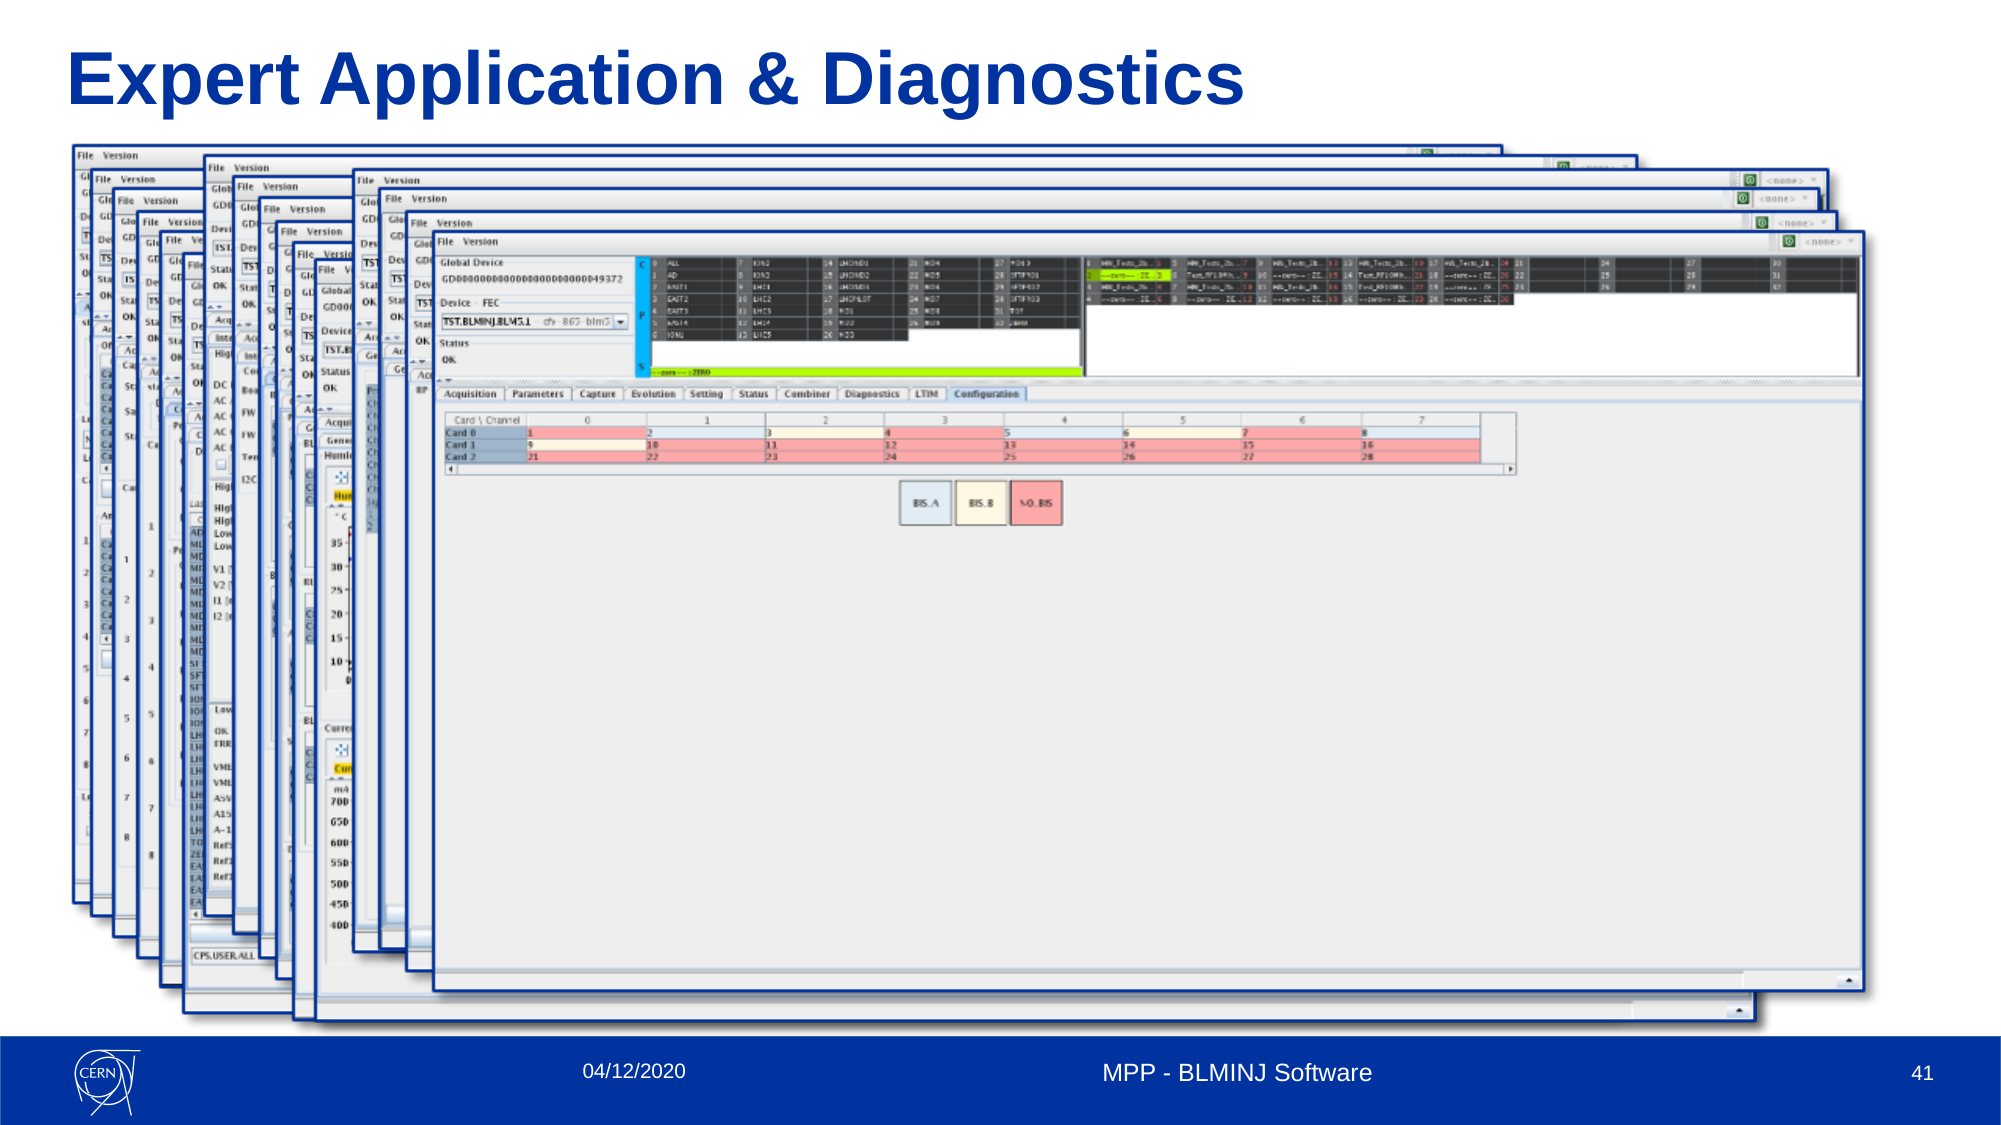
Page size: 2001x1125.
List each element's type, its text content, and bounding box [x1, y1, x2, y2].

slide_number 41 [1822, 1042, 1935, 1103]
slide_number 04/12/2020 [571, 1043, 686, 1102]
footer MPP - BLMINJ Software [698, 1043, 1777, 1103]
picture [1, 138, 2000, 1125]
title Expert Application & Diagnostics [66, 44, 1934, 135]
